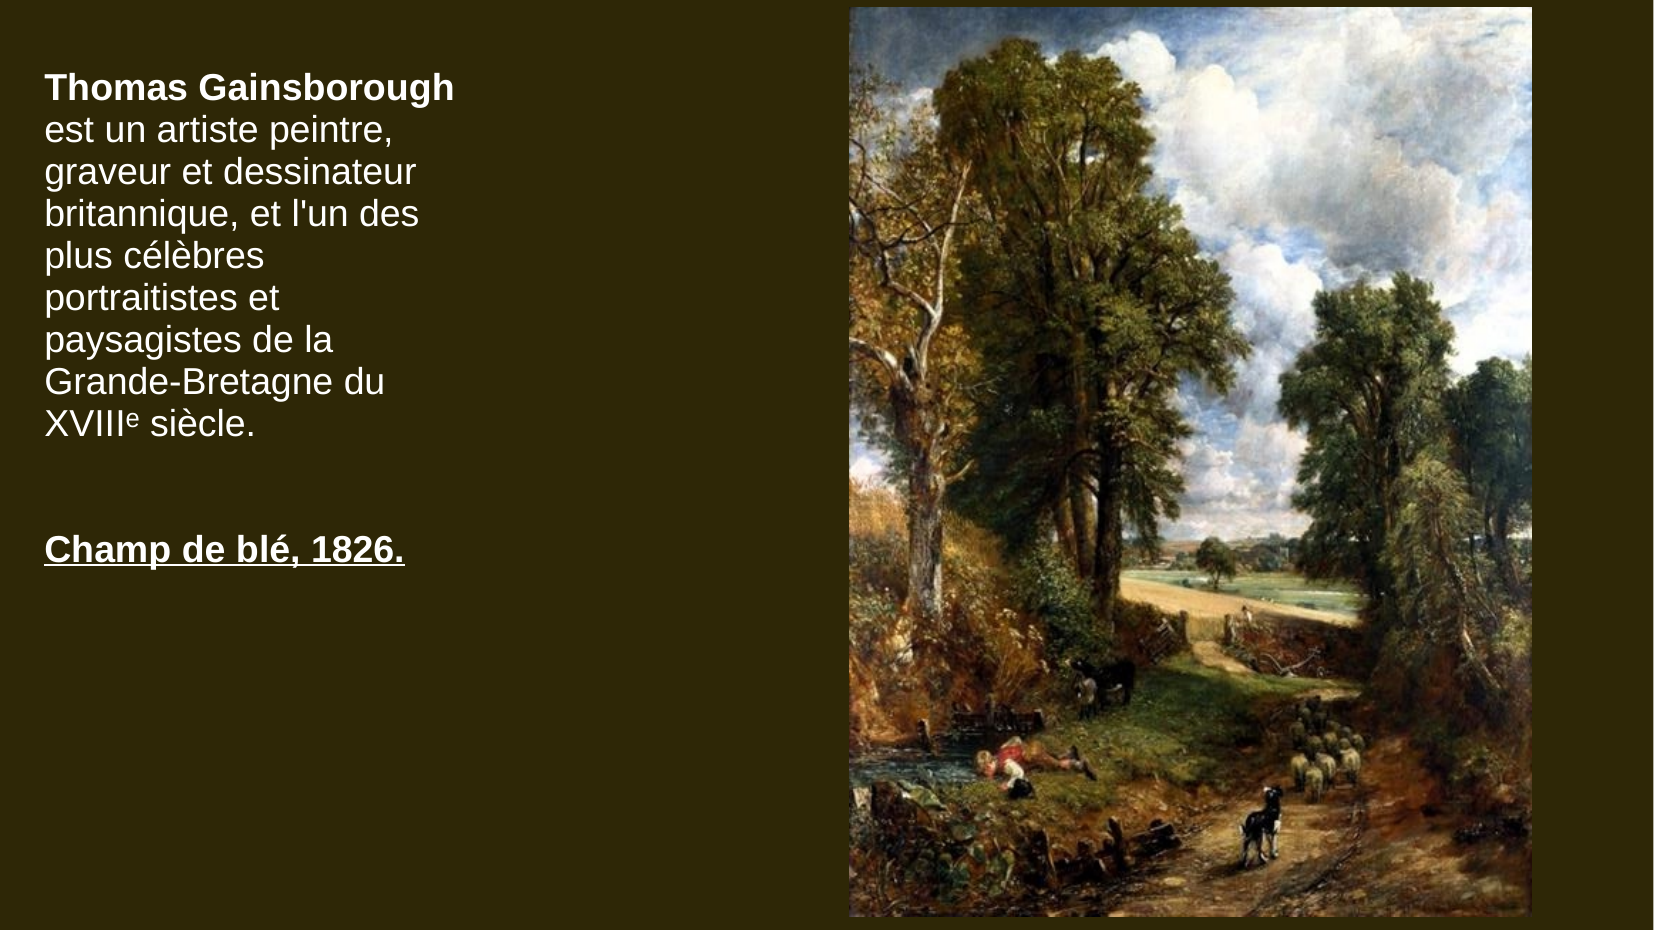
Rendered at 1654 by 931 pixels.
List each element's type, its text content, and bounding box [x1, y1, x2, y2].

text_box Thomas Gainsborough est un artiste peintre, graveur et dessinateur britannique, et l'un des plus célèbres portraitistes et paysagistes de la Grande-Bretagne du XVIIIᵉ siècle. Champ de blé, 1826. [29, 59, 473, 886]
picture [849, 7, 1532, 918]
